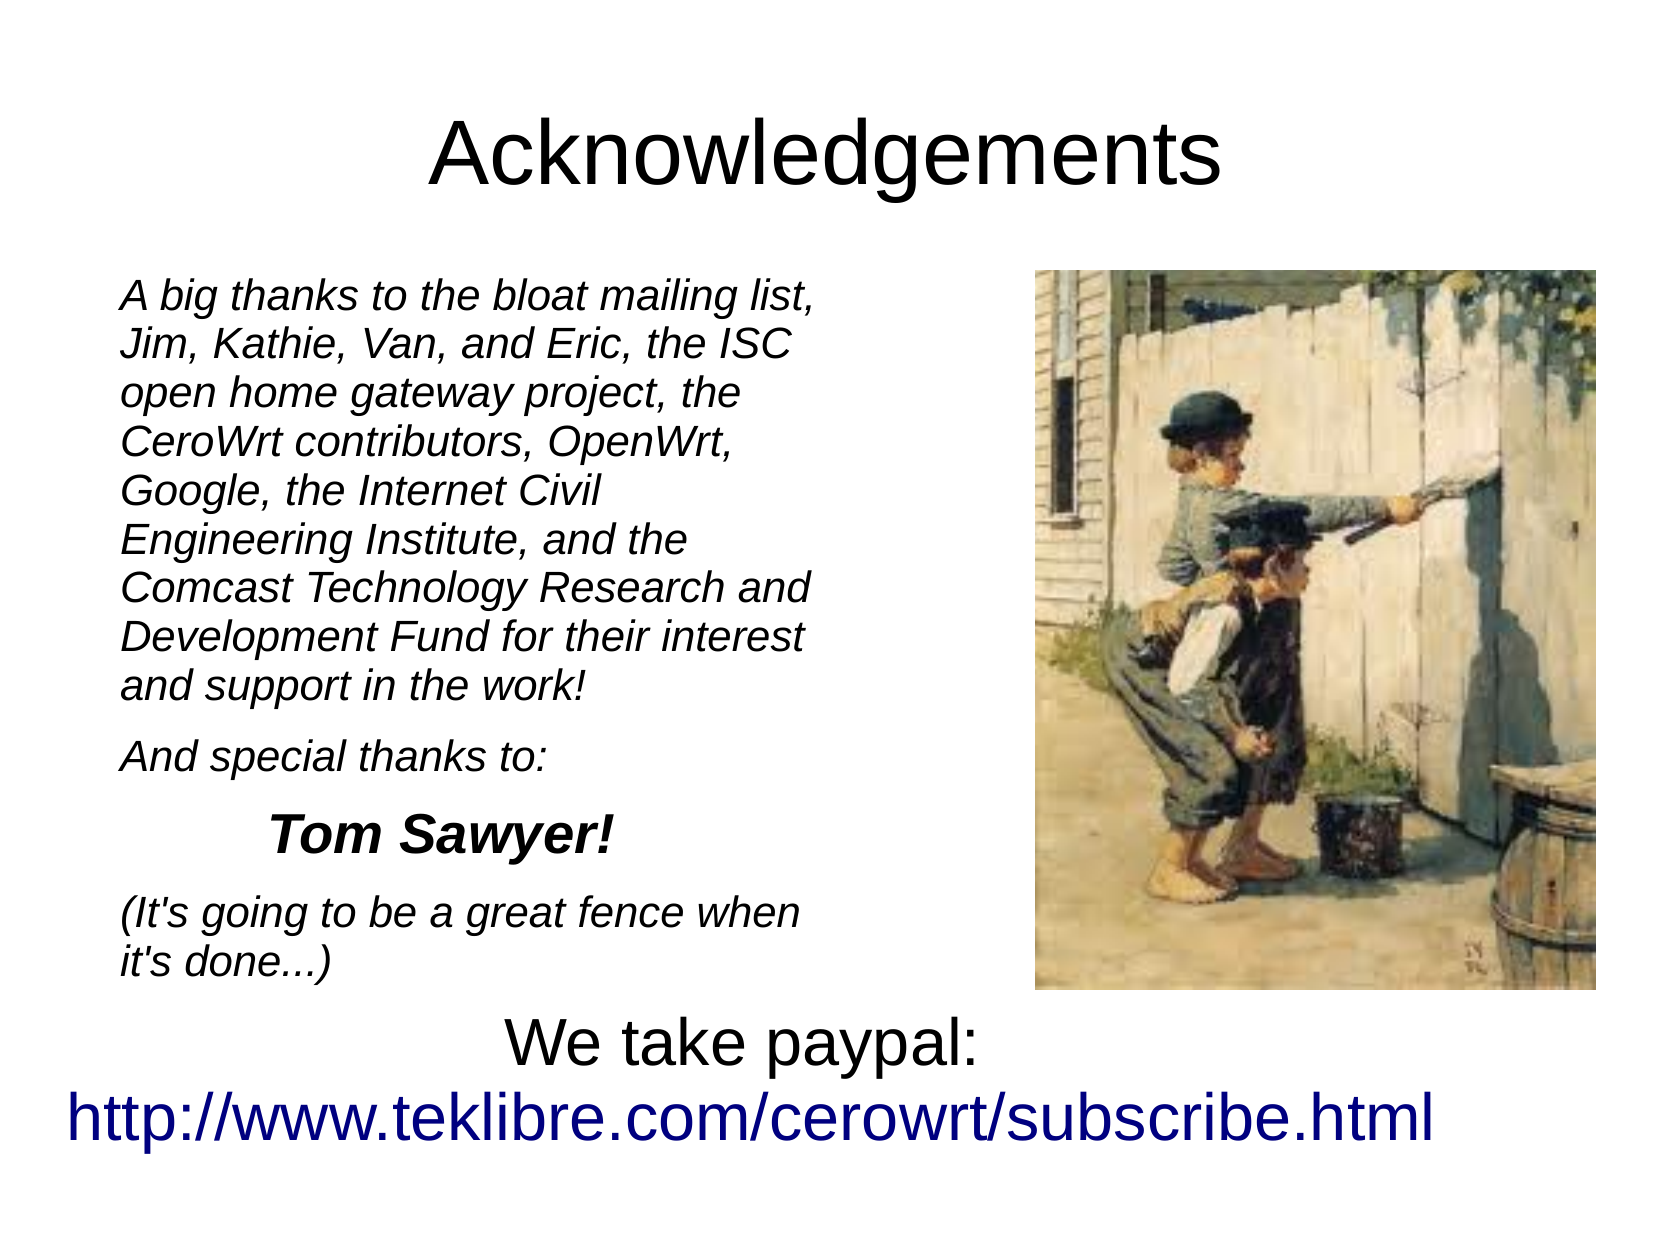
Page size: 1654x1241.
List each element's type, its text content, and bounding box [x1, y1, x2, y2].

picture [1035, 270, 1596, 991]
text_box We take paypal: http://www.teklibre.com/cerowrt/subscribe.html [14, 930, 1471, 1241]
title Acknowledgements [82, 49, 1571, 257]
list A big thanks to the bloat mailing list, Jim, Kathie, Van, and Eric, the ISC open home gateway project, the CeroWrt contributors, OpenWrt, Google, the Internet Civil Engineering Institute, and the Comcast Technology Research and Development Fund for their interest and support in the work! And special thanks to: Tom Sawyer! (It's going to be a great fence when it's done...) [120, 270, 831, 930]
